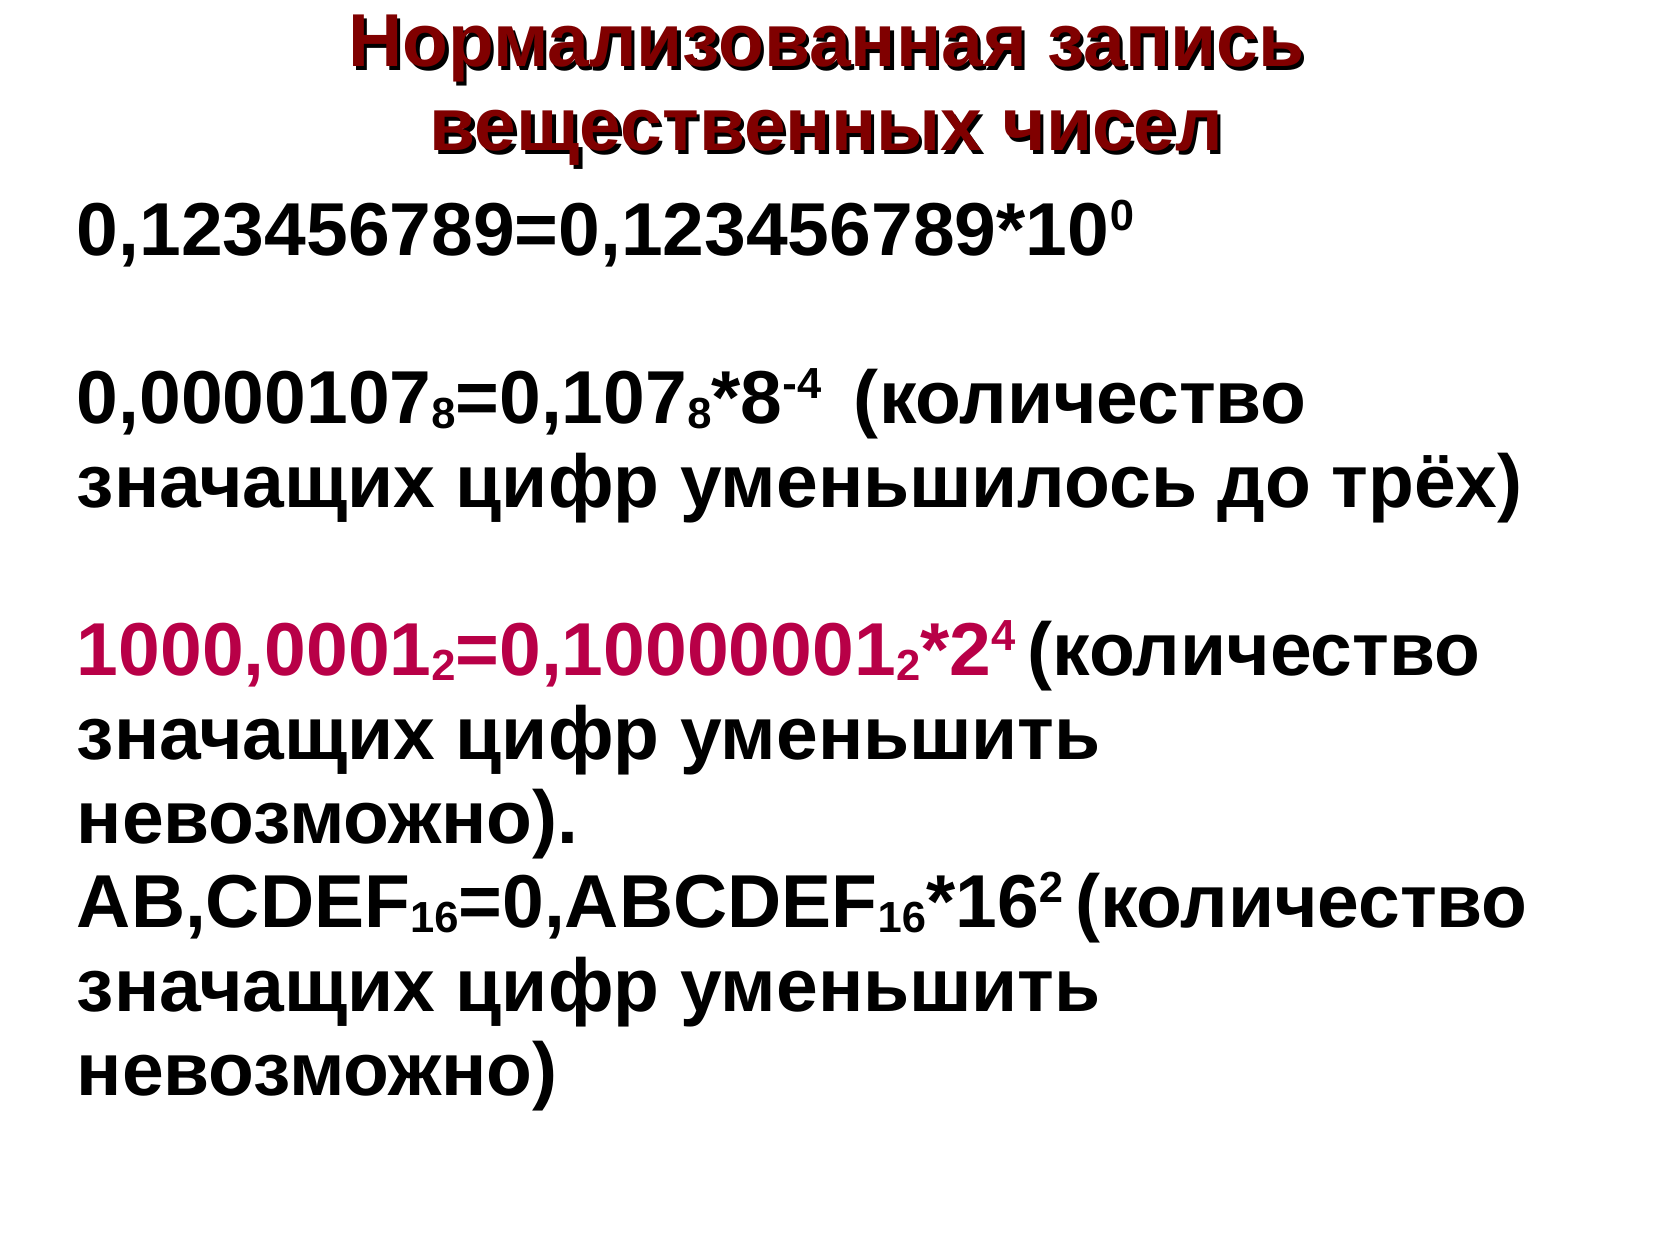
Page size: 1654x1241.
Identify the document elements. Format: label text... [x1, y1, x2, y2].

text_box Нормализованная запись вещественных чисел [59, 0, 1595, 178]
text_box 0,123456789=0,123456789*100 0,00001078=0,1078*8-4 (количество значащих цифр уменьшилось до трёх) 1000,00012=0,100000012*24 (количество значащих цифр уменьшить невозможно). AB,CDEF16=0,ABCDEF16*162 (количество значащих цифр уменьшить невозможно) [59, 177, 1565, 1211]
